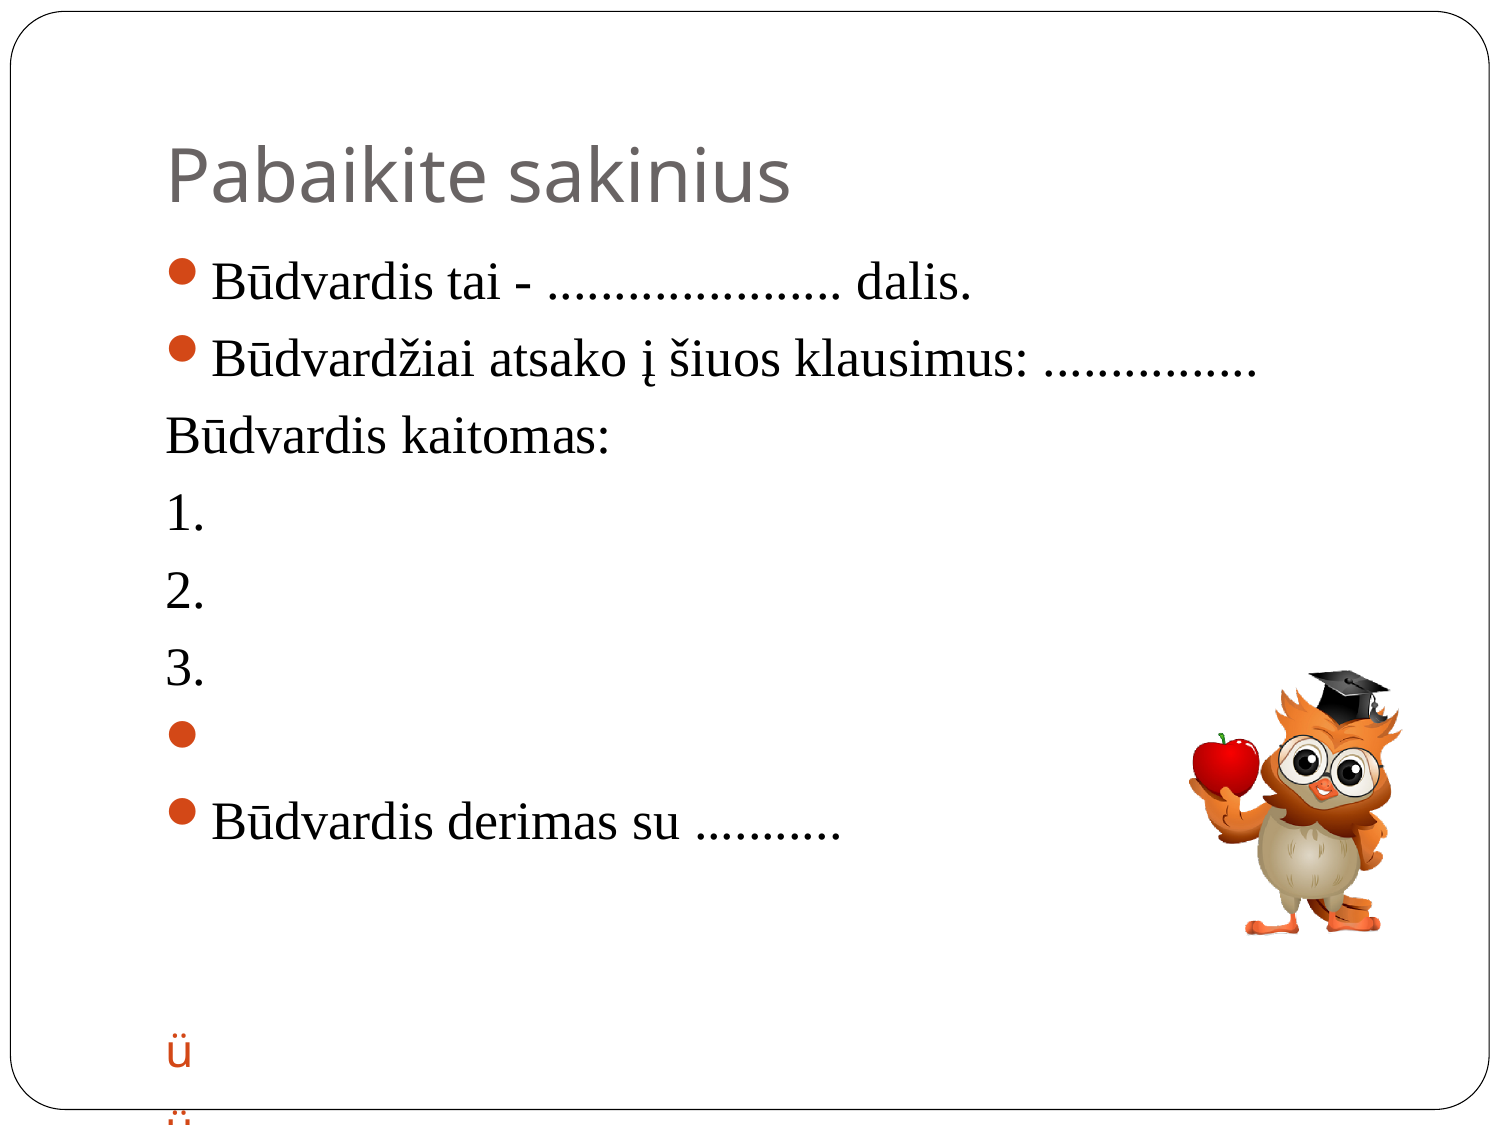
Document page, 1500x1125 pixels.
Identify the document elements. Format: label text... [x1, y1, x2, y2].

list Būdvardis tai - ...................... dalis. Būdvardžiai atsako į šiuos klausimus: ................ Būdvardis kaitomas: 1. 2. 3. Būdvardis derimas su ........... [150, 237, 1426, 988]
title Pabaikite sakinius [150, 45, 1426, 233]
picture [1163, 668, 1435, 940]
